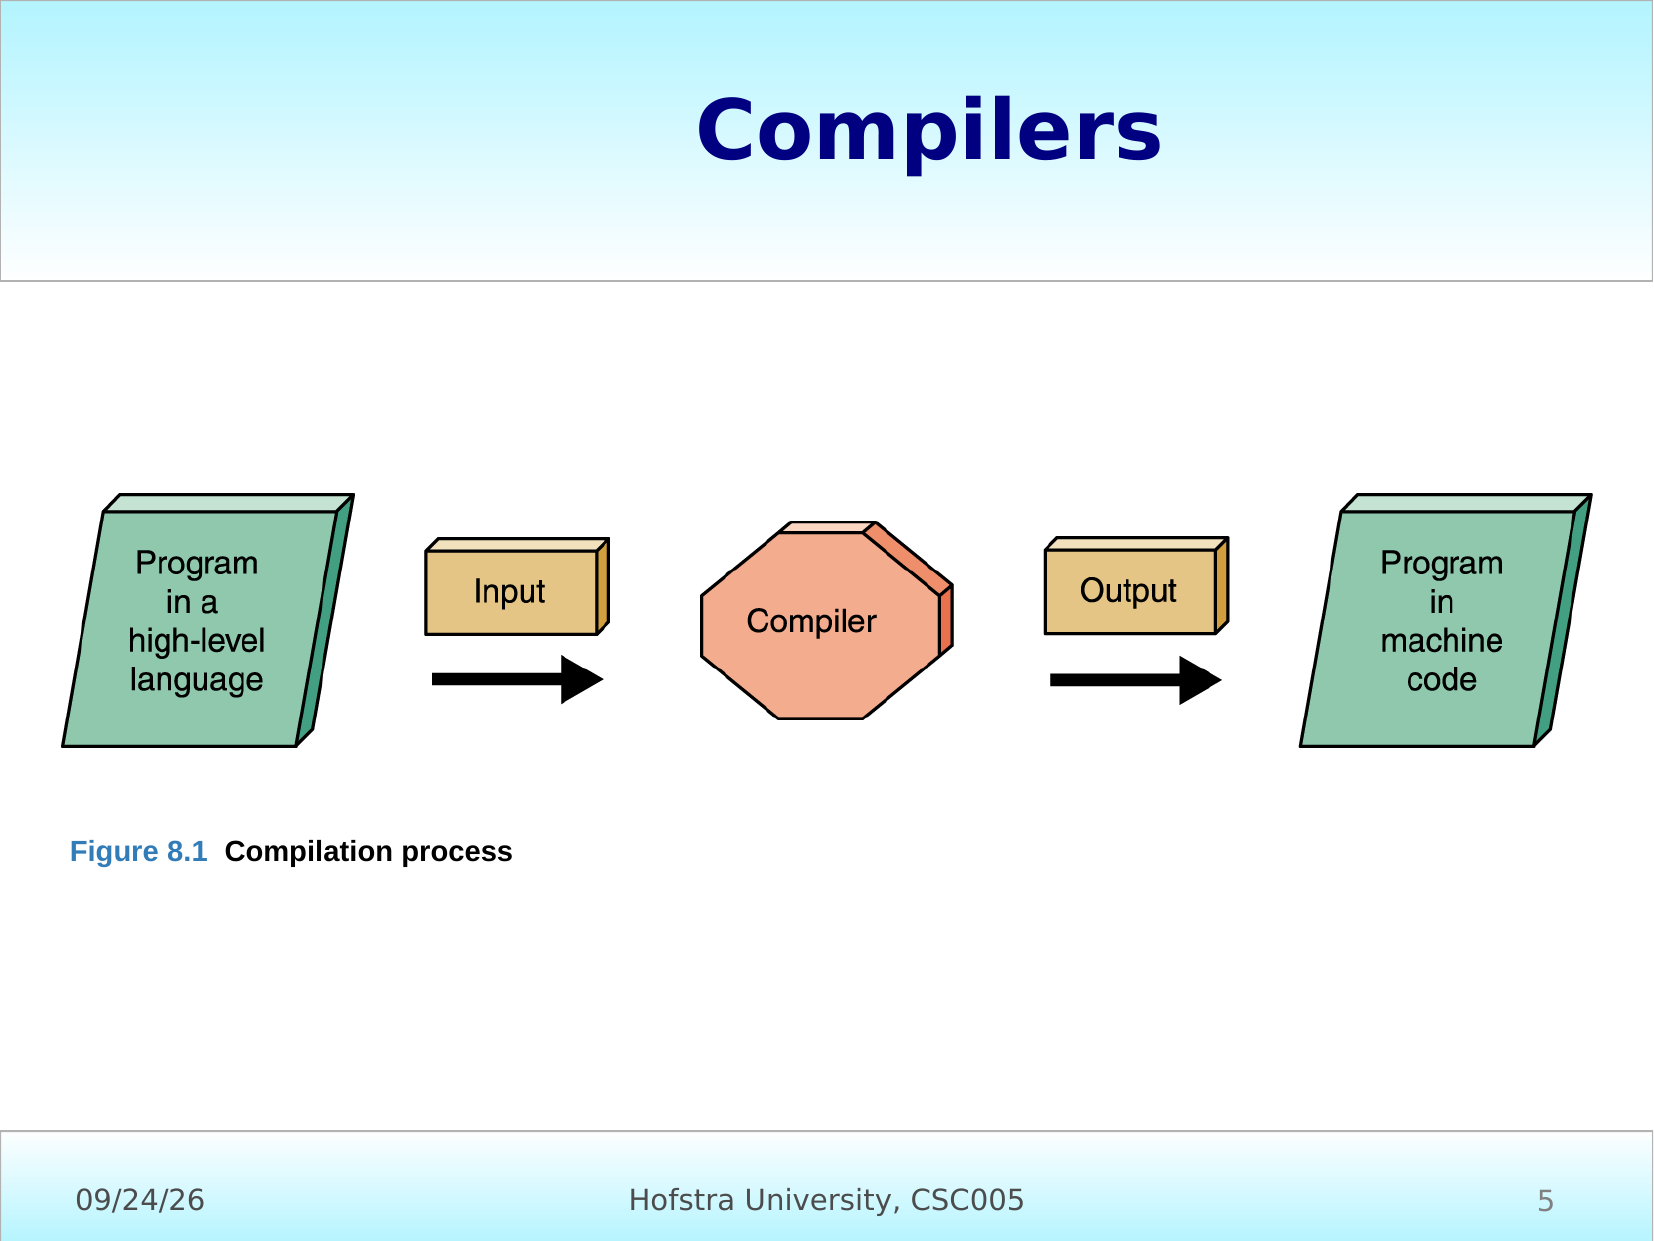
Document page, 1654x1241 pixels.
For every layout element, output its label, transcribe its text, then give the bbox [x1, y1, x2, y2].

title Compilers [247, 27, 1612, 235]
picture [41, 473, 1612, 767]
text_box Figure 8.1 Compilation process [55, 827, 529, 876]
